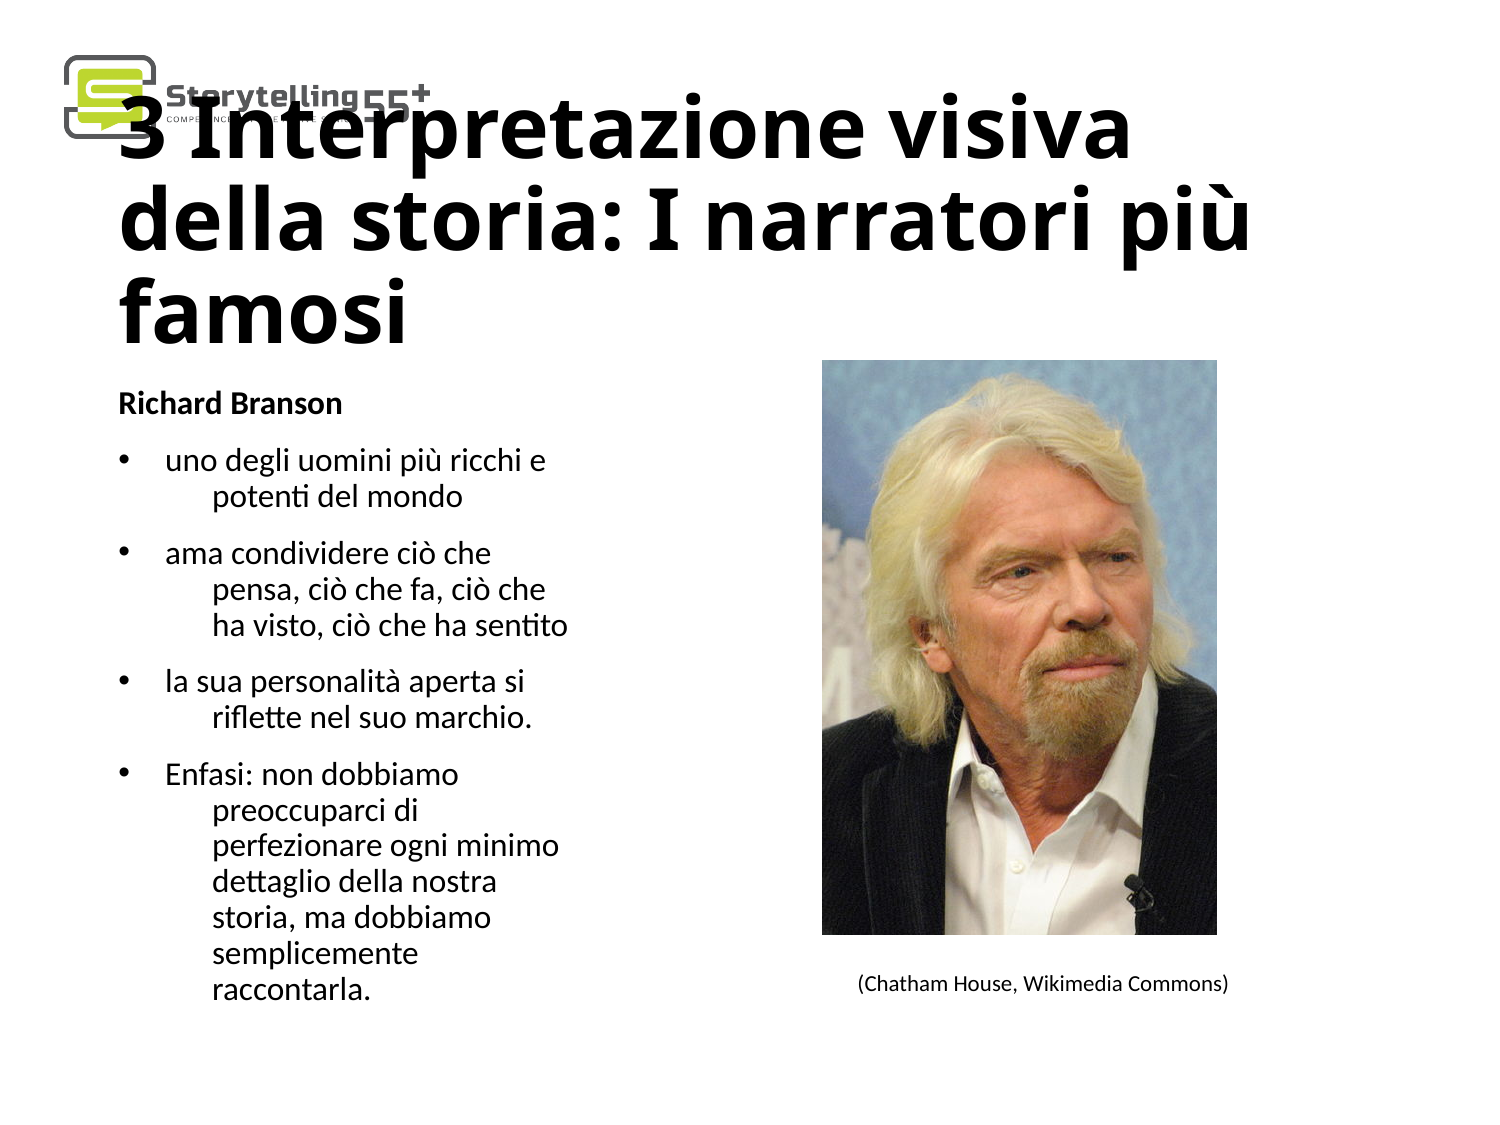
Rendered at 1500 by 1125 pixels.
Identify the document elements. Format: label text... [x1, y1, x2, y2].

picture [64, 55, 430, 139]
title 3 Interpretazione visiva della storia: I narratori più famosi [103, 75, 1381, 556]
list Richard Branson uno degli uomini più ricchi e potenti del mondo ama condividere ciò che pensa, ciò che fa, ciò che ha visto, ciò che ha sentito la sua personalità aperta si riflette nel suo marchio. Enfasi: non dobbiamo preoccuparci di perfezionare ogni minimo dettaglio della nostra storia, ma dobbiamo semplicemente raccontarla. [103, 378, 588, 1091]
text_box (Chatham House, Wikimedia Commons) [842, 961, 1380, 1004]
picture [822, 360, 1217, 935]
